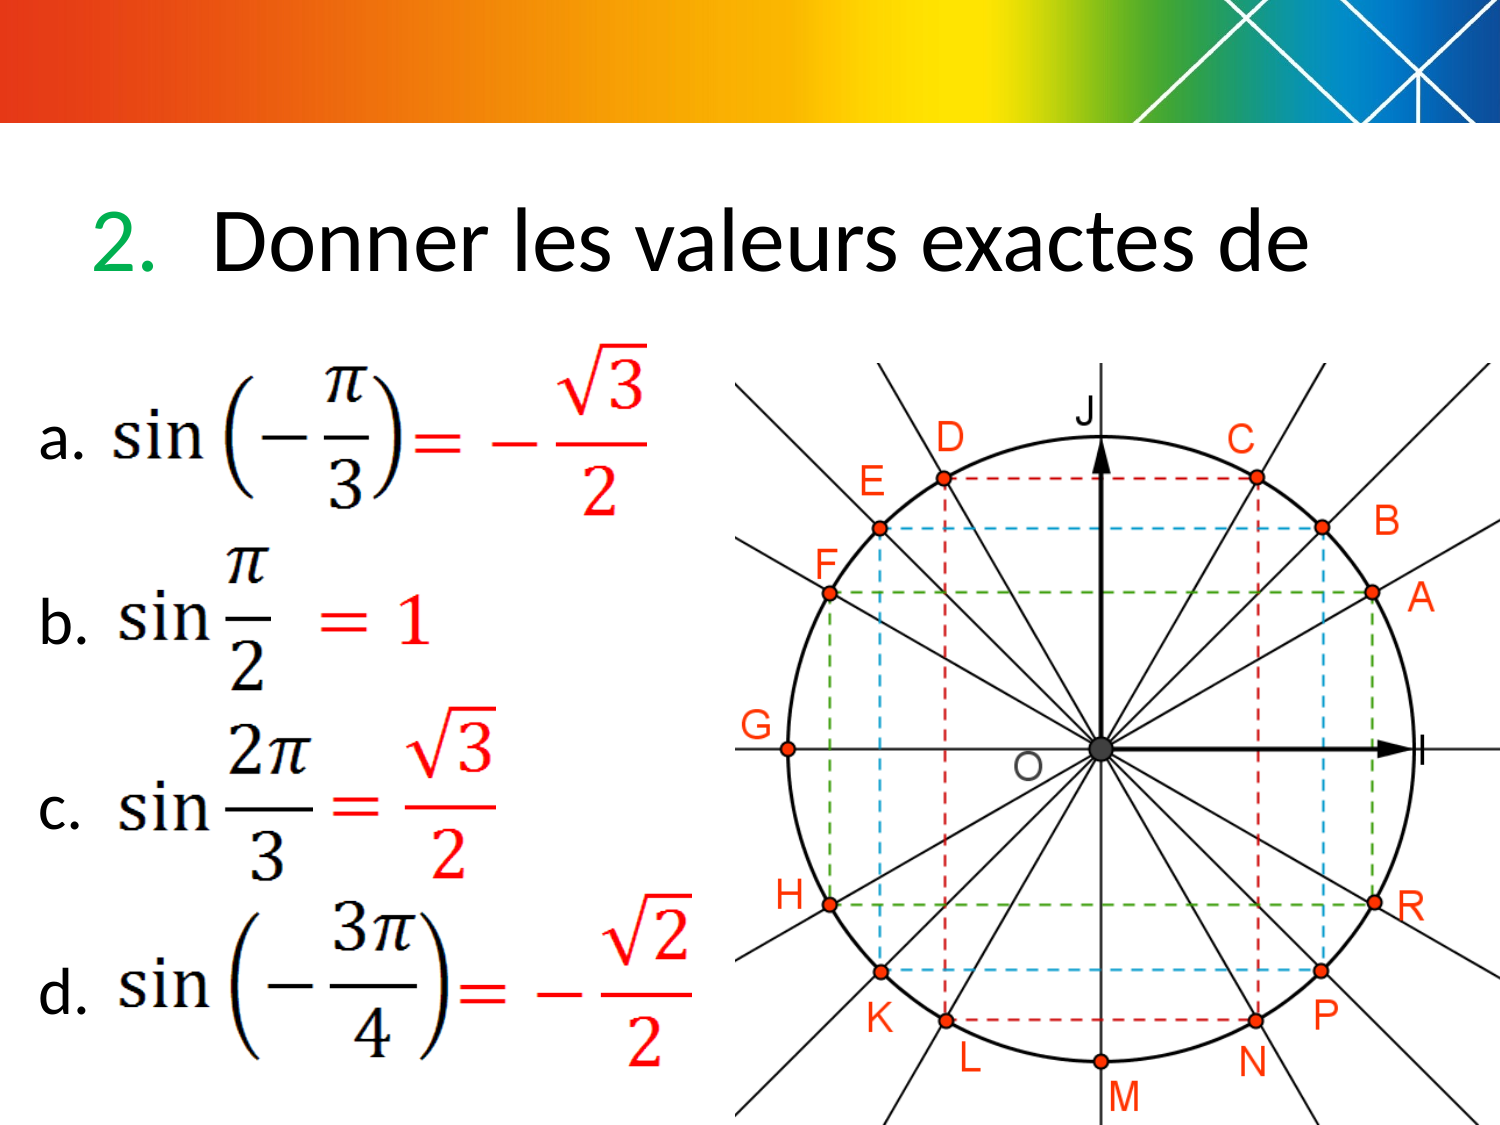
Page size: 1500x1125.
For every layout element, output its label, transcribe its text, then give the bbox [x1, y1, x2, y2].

picture [117, 538, 271, 705]
picture [117, 691, 692, 1081]
picture [0, 0, 1359, 123]
picture [1340, 0, 1500, 123]
text_box a. b. c. d. [23, 385, 735, 1036]
picture [410, 328, 647, 530]
picture [735, 363, 1500, 1125]
title Donner les valeurs exactes de [75, 163, 1426, 305]
picture [316, 574, 436, 676]
picture [111, 357, 407, 525]
